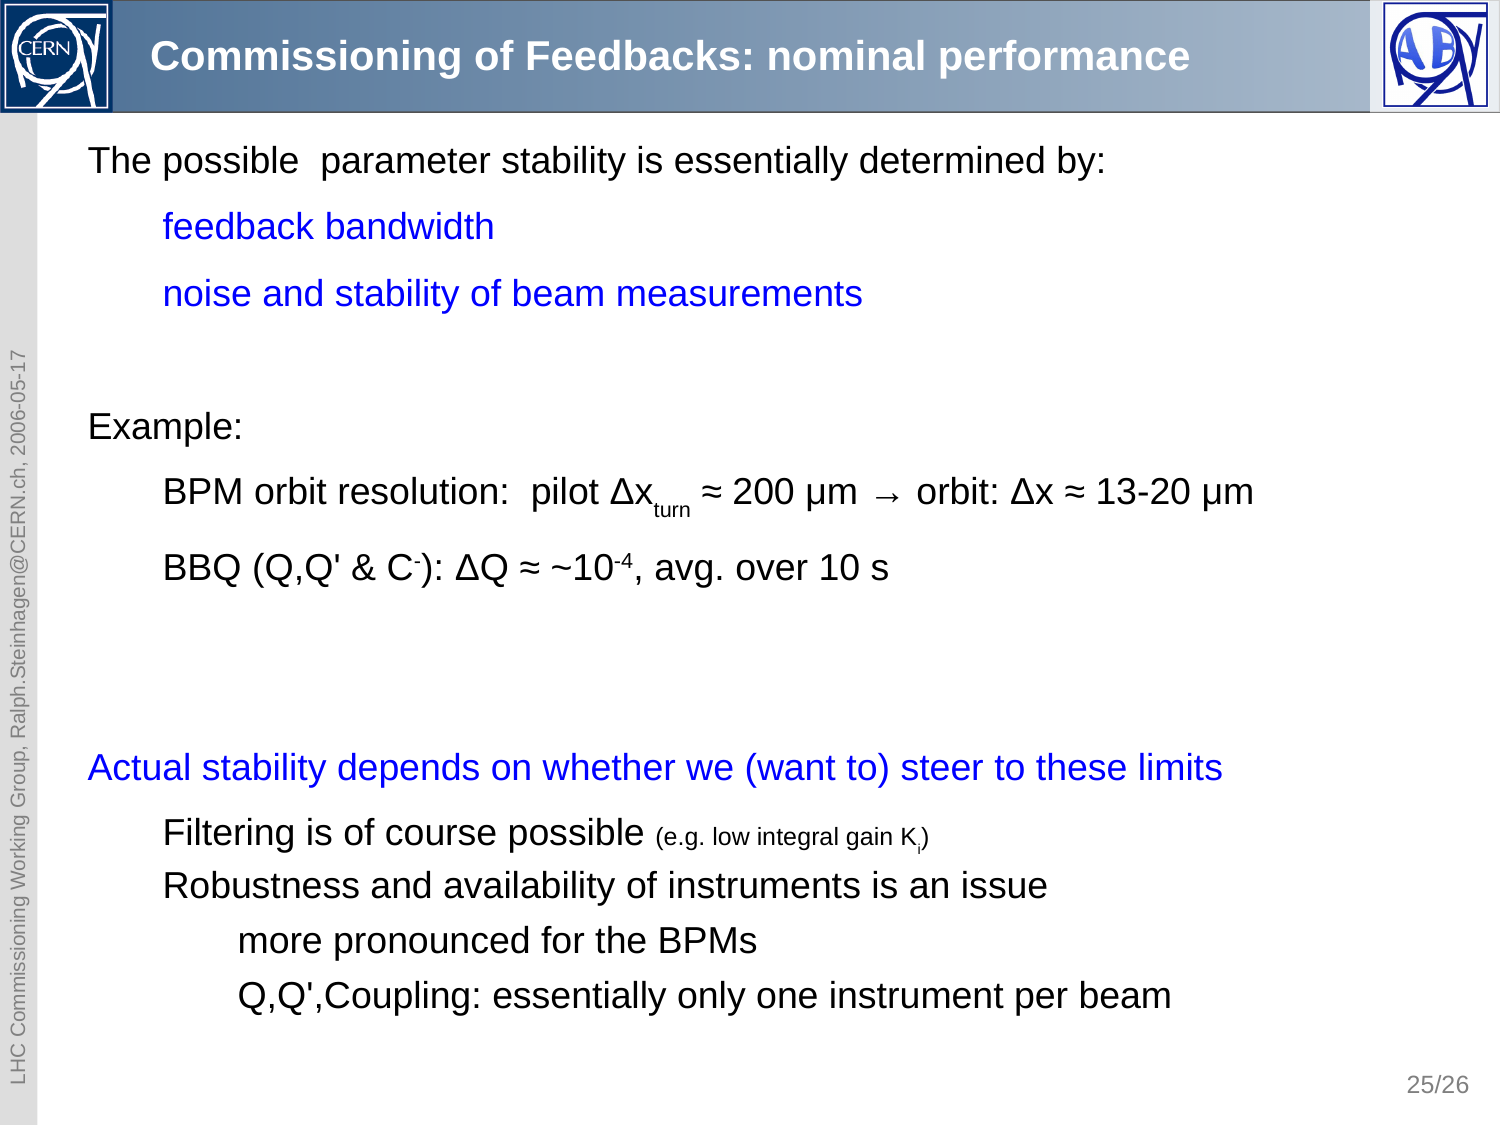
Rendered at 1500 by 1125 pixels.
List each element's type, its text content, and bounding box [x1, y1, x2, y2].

picture [1382, 1, 1489, 108]
picture [0, 0, 113, 113]
list The possible parameter stability is essentially determined by: feedback bandwidth noise and stability of beam measurements Example: BPM orbit resolution: pilot Δxturn ≈ 200 μm → orbit: Δx ≈ 13-20 μm BBQ (Q,Q' & C-): ΔQ ≈ ~10-4, avg. over 10 s Actual stability depends on whether we (want to) steer to these limits Filtering is of course possible (e.g. low integral gain Ki) Robustness and availability of instruments is an issue more pronounced for the BPMs Q,Q',Coupling: essentially only one instrument per beam [87, 137, 1438, 1030]
title Commissioning of Feedbacks: nominal performance [150, 0, 1201, 113]
